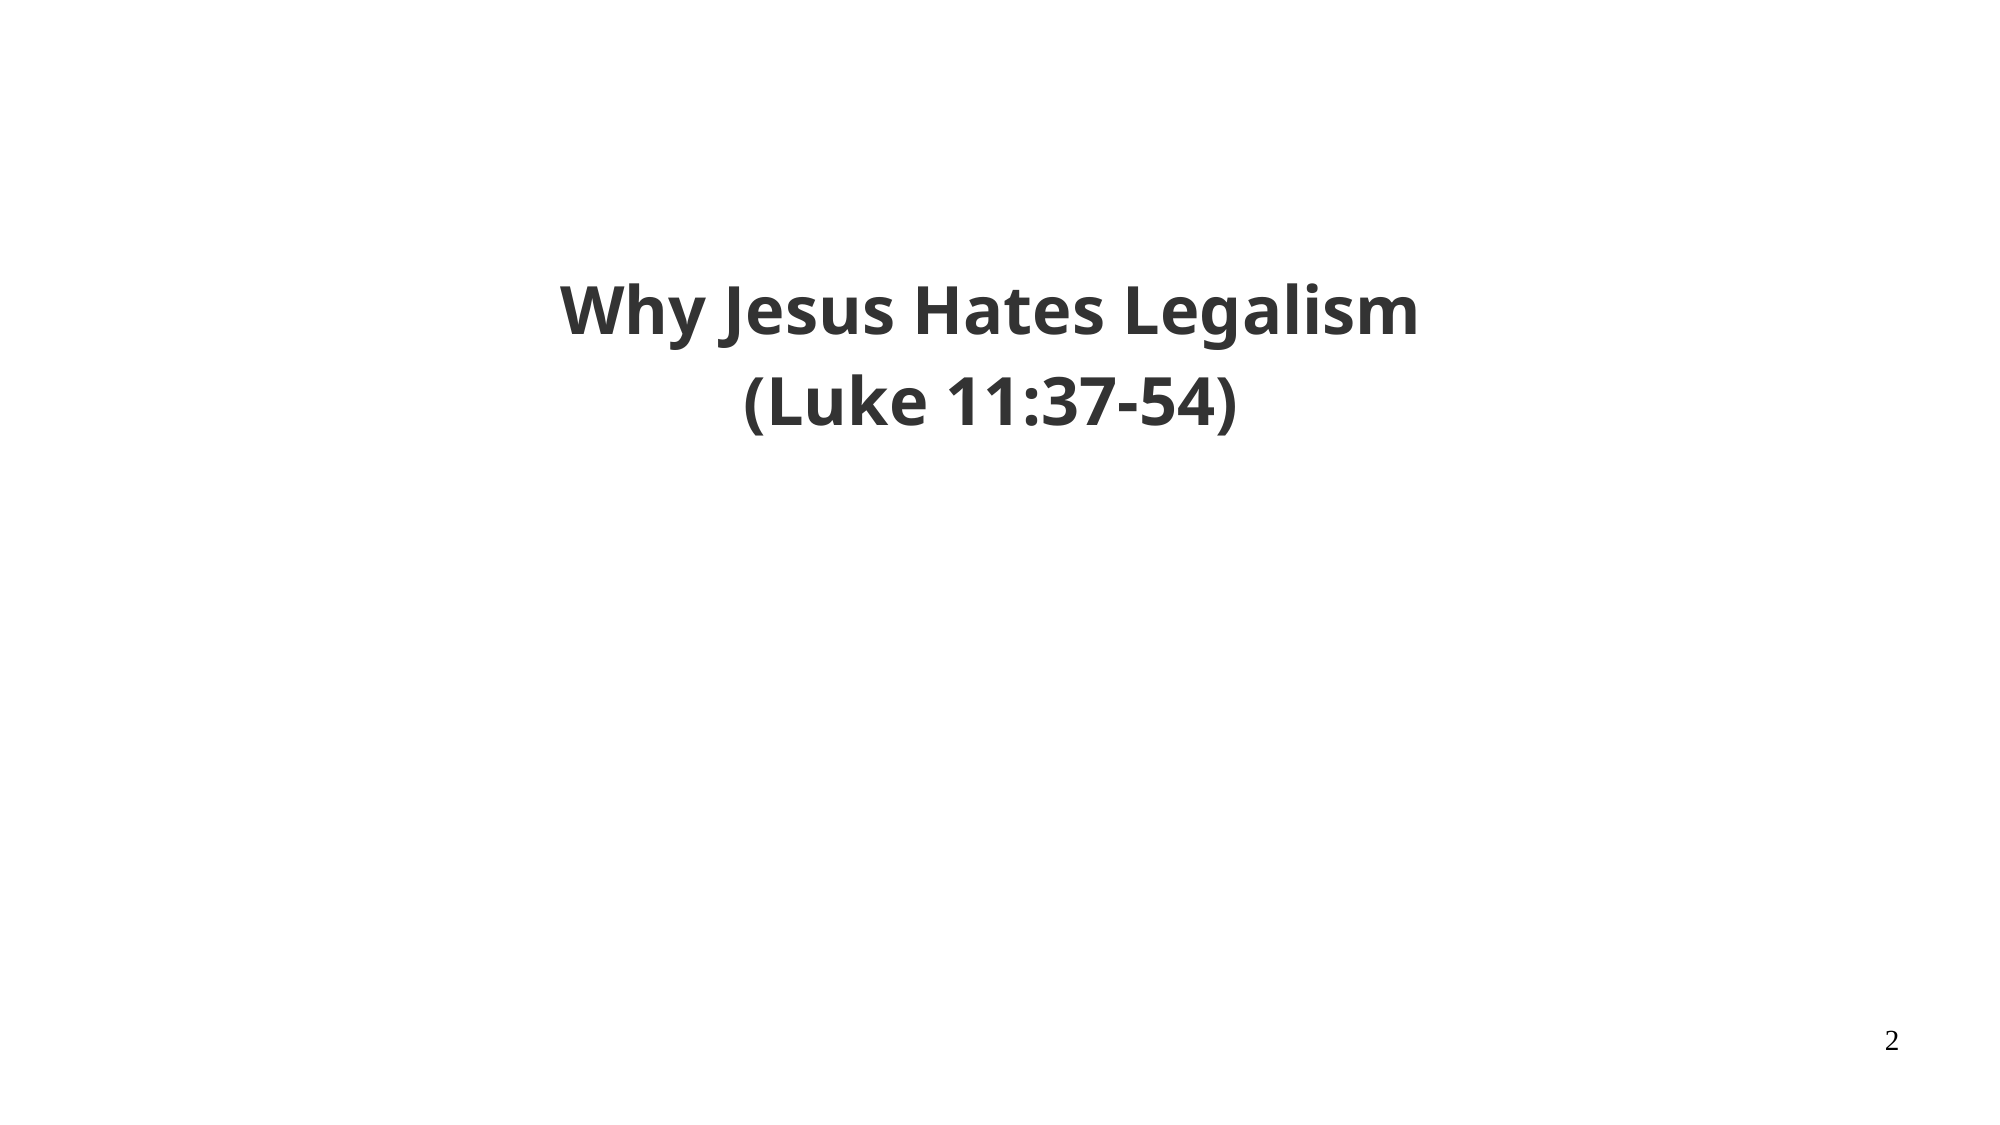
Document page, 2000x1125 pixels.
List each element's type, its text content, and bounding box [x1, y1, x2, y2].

list Why Jesus Hates Legalism (Luke 11:37-54) [99, 263, 1900, 1006]
